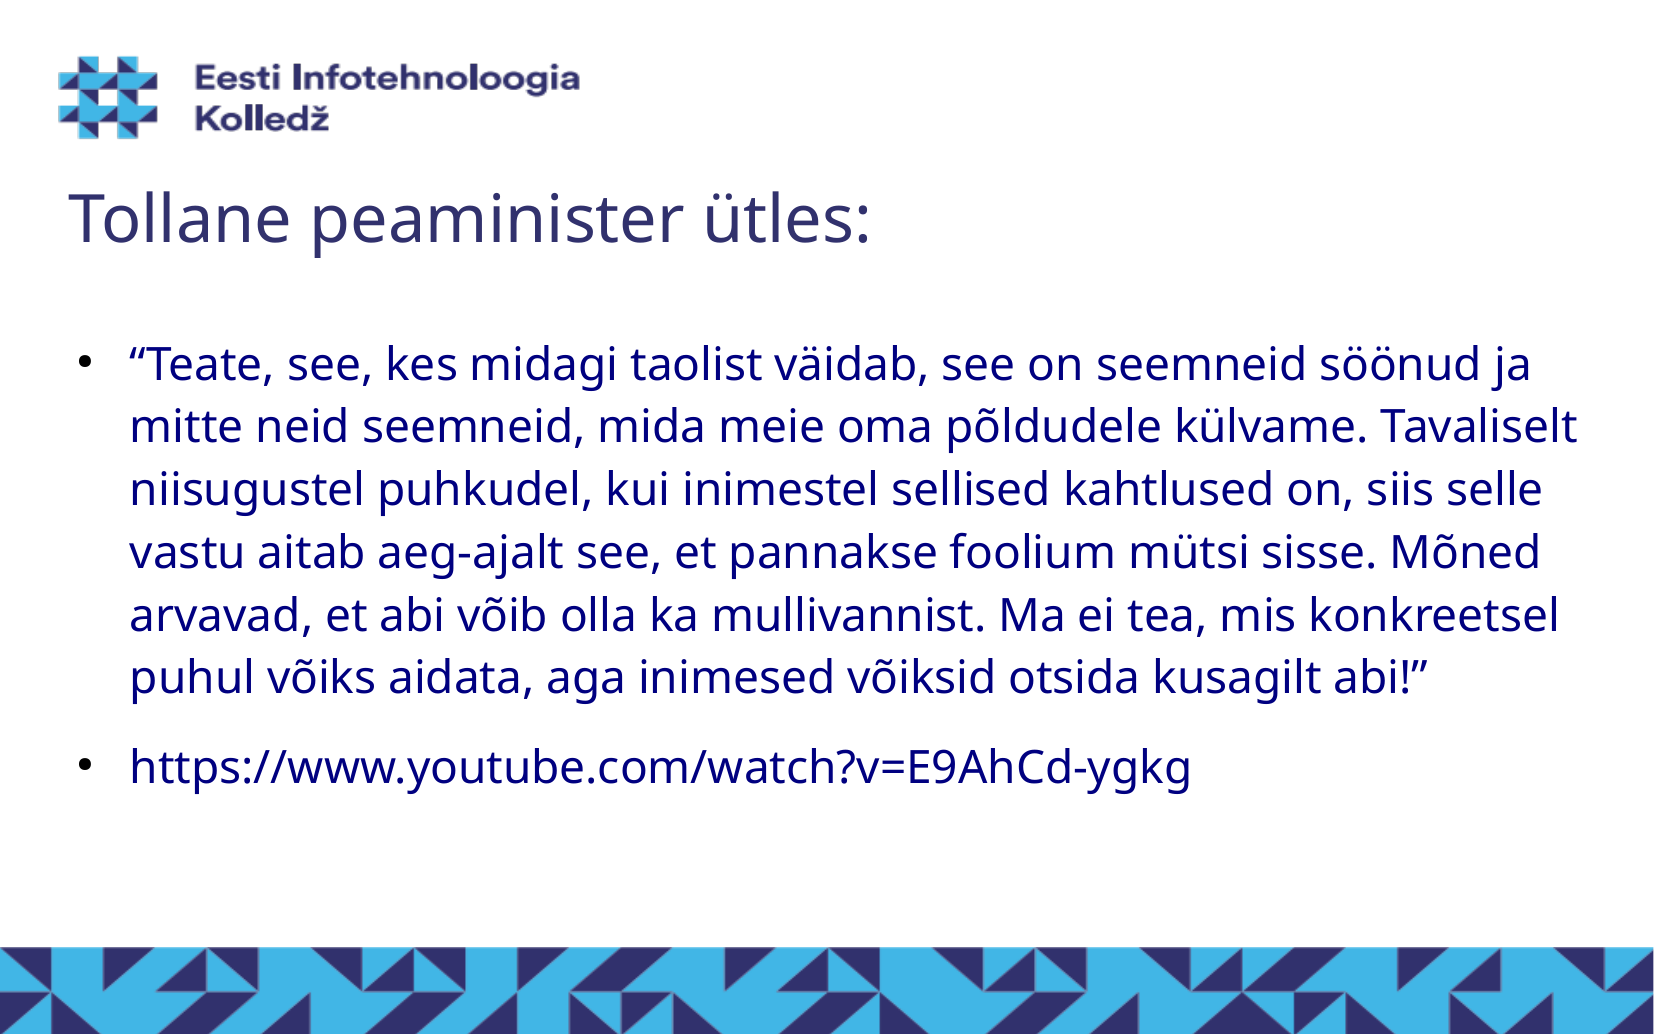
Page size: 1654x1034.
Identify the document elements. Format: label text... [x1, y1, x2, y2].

list “Teate, see, kes midagi taolist väidab, see on seemneid söönud ja mitte neid seemneid, mida meie oma põldudele külvame. Tavaliselt niisugustel puhkudel, kui inimestel sellised kahtlused on, siis selle vastu aitab aeg-ajalt see, et pannakse foolium mütsi sisse. Mõned arvavad, et abi võib olla ka mullivannist. Ma ei tea, mis konkreetsel puhul võiks aidata, aga inimesed võiksid otsida kusagilt abi!” https://www.youtube.com/watch?v=E9AhCd-ygkg [59, 330, 1595, 983]
title Tollane peaminister ütles: [68, 128, 1536, 305]
